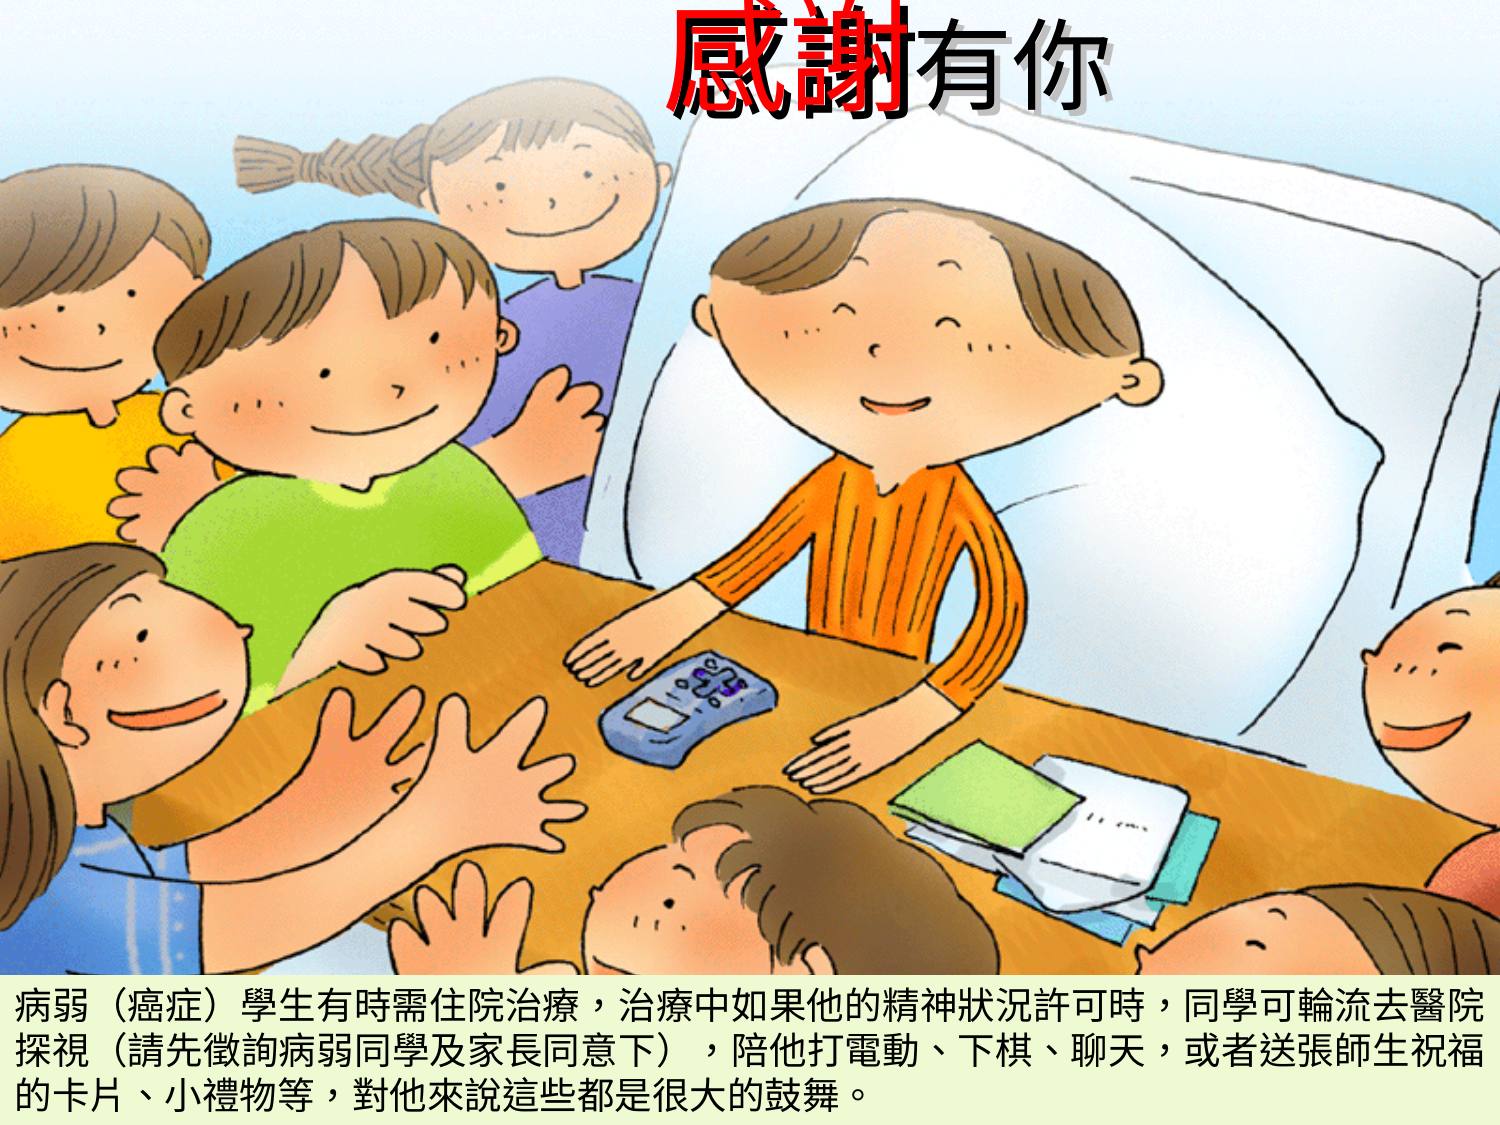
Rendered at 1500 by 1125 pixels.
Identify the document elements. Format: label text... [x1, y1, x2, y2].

subtitle 病弱（癌症）學生有時需住院治療，治療中如果他的精神狀況許可時，同學可輪流去醫院探視（請先徵詢病弱同學及家長同意下），陪他打電動、下棋、聊天，或者送張師生祝福的卡片、小禮物等，對他來說這些都是很大的鼓舞。 [0, 975, 1500, 1125]
picture [0, 0, 1500, 975]
title 感謝有你 [637, 0, 1138, 138]
